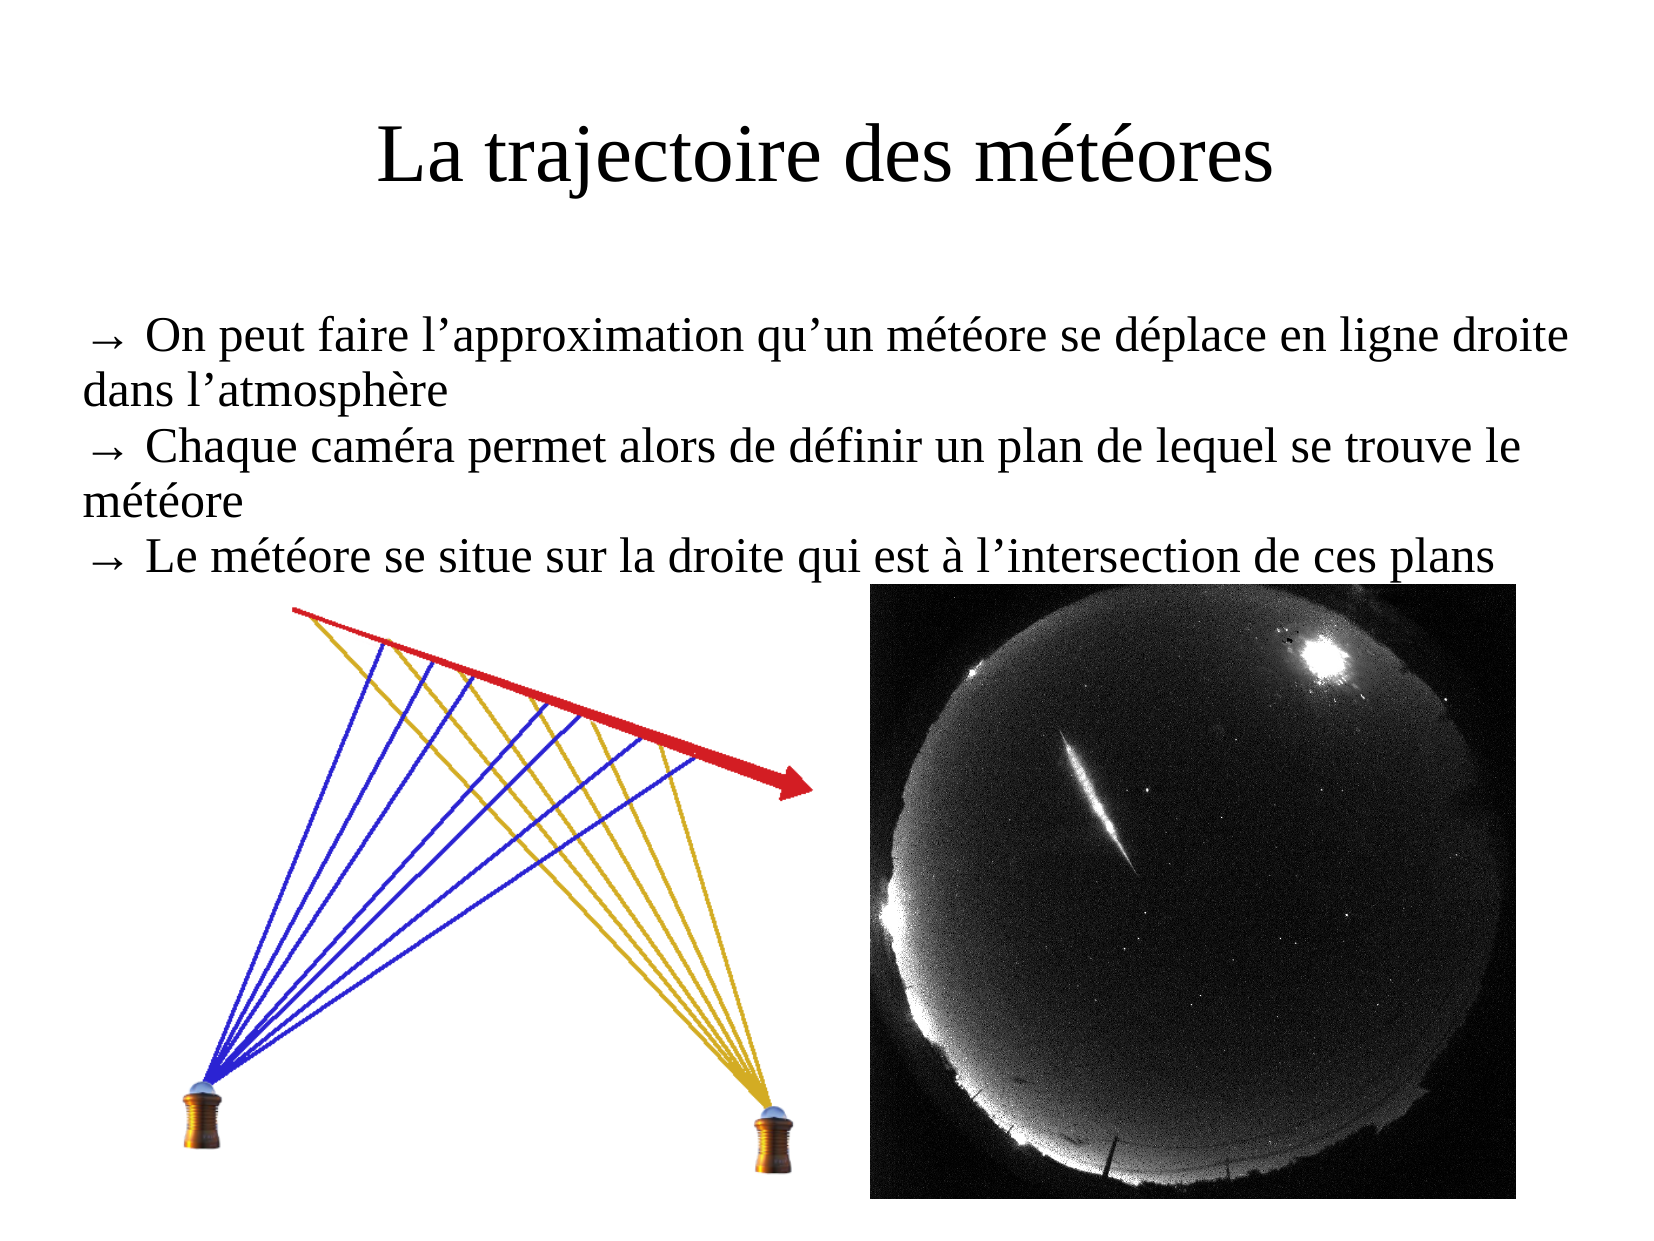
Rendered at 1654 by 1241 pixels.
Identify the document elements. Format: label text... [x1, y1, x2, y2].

picture [870, 584, 1516, 1199]
picture [157, 591, 826, 1186]
subtitle → On peut faire l’approximation qu’un météore se déplace en ligne droite dans l’atmosphère → Chaque caméra permet alors de définir un plan de lequel se trouve le météore → Le météore se situe sur la droite qui est à l’intersection de ces plans [82, 290, 1571, 601]
title La trajectoire des météores [82, 49, 1571, 257]
